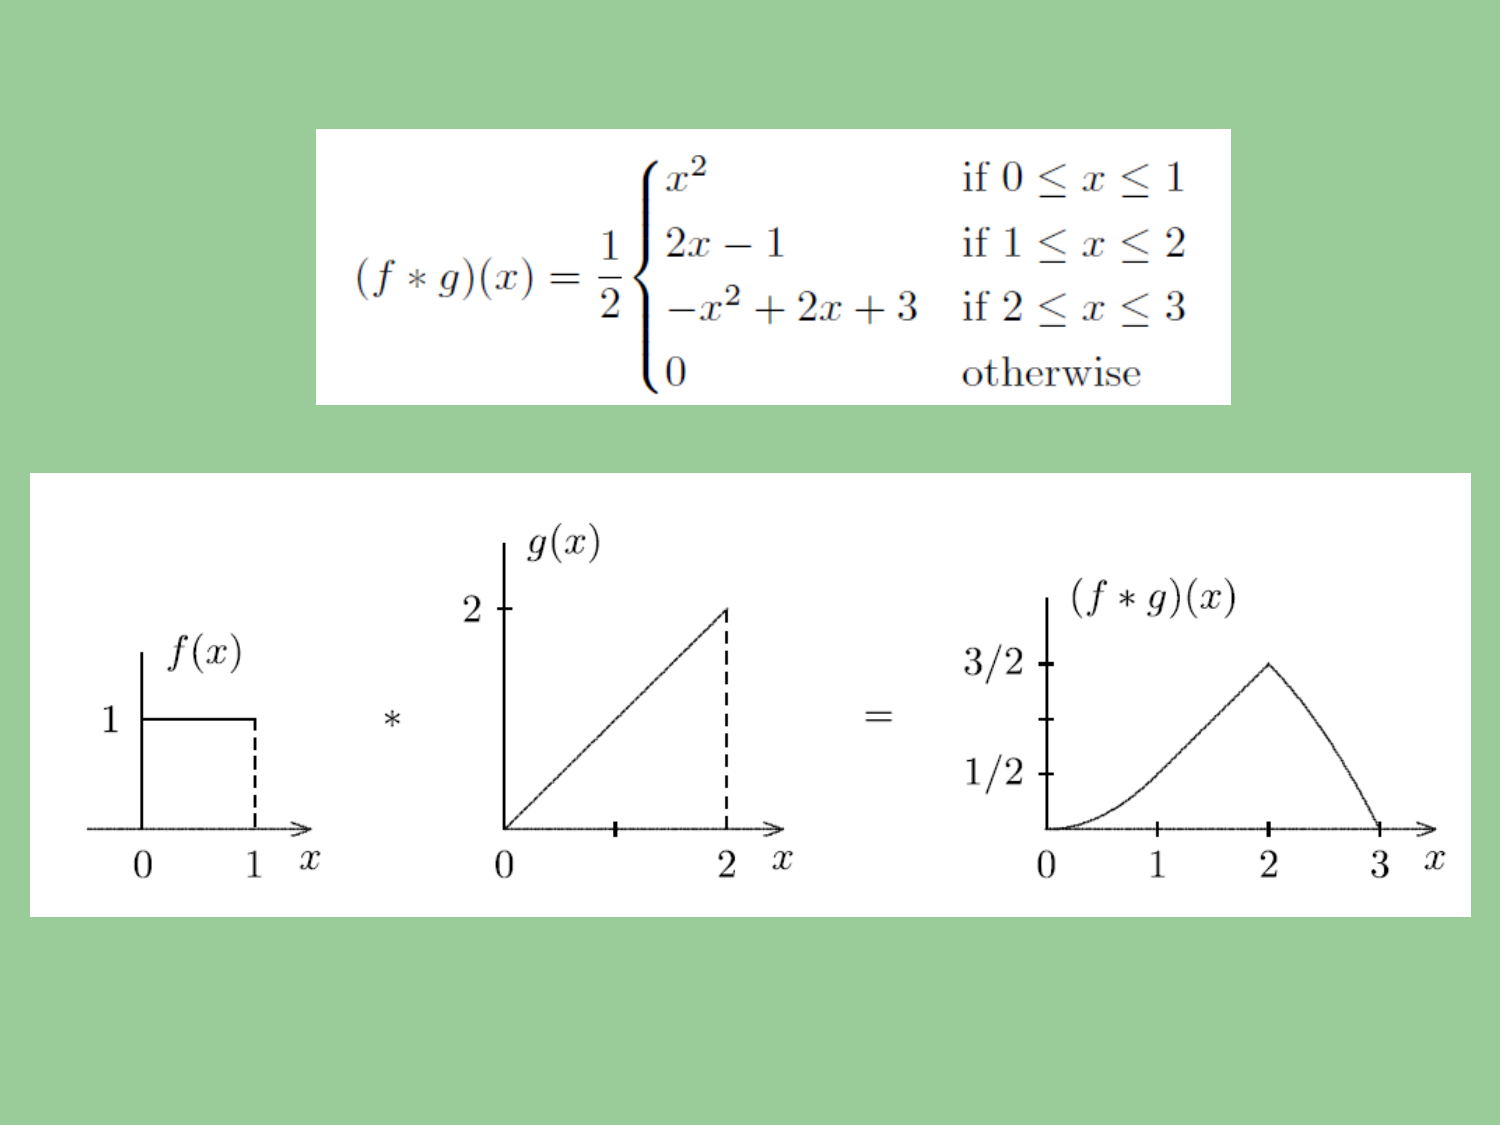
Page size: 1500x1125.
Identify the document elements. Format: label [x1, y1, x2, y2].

picture [316, 129, 1231, 405]
picture [30, 473, 1471, 917]
